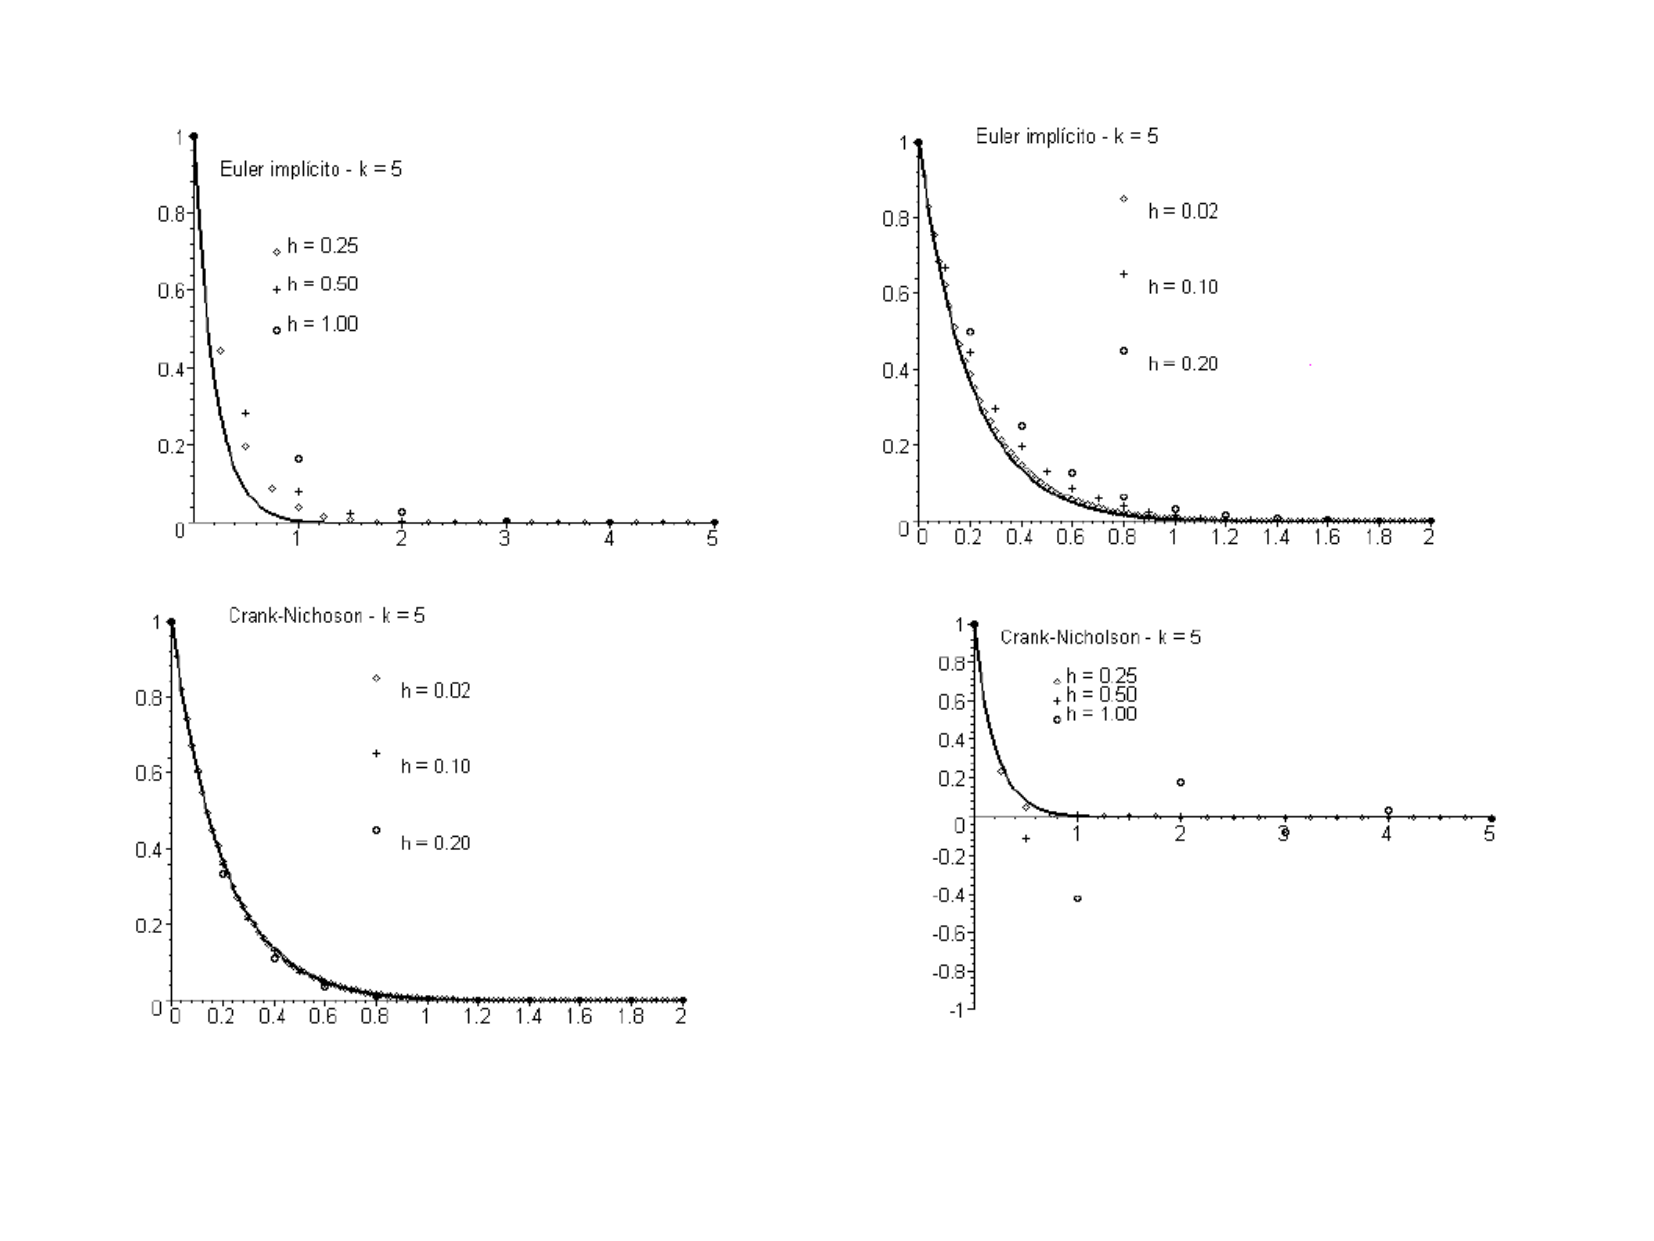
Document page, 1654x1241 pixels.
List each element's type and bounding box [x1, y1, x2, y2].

picture [888, 602, 1571, 1033]
picture [59, 95, 1501, 1052]
